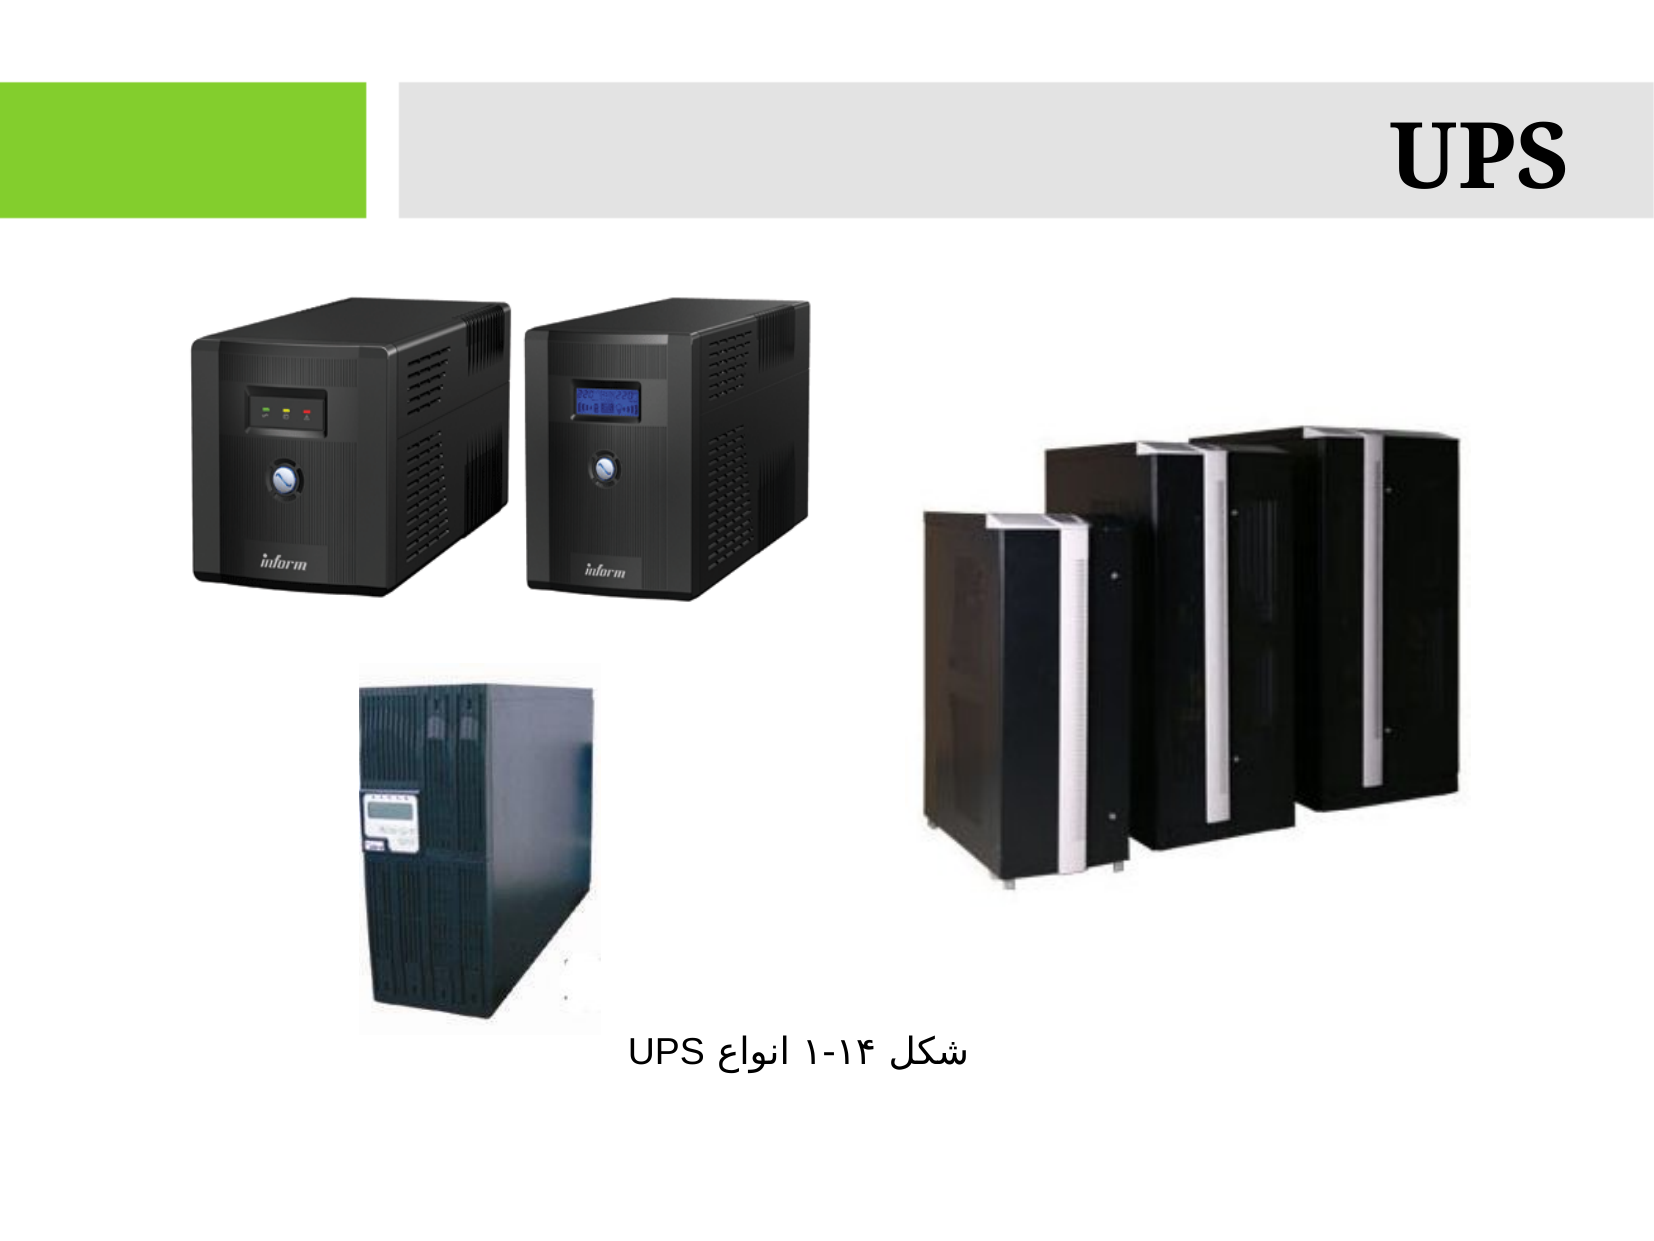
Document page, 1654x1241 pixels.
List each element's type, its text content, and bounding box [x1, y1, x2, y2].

title UPS [82, 49, 1571, 257]
picture [0, 0, 1654, 1241]
text_box شکل ۱۴-۱ انواع UPS [447, 1019, 1186, 1081]
